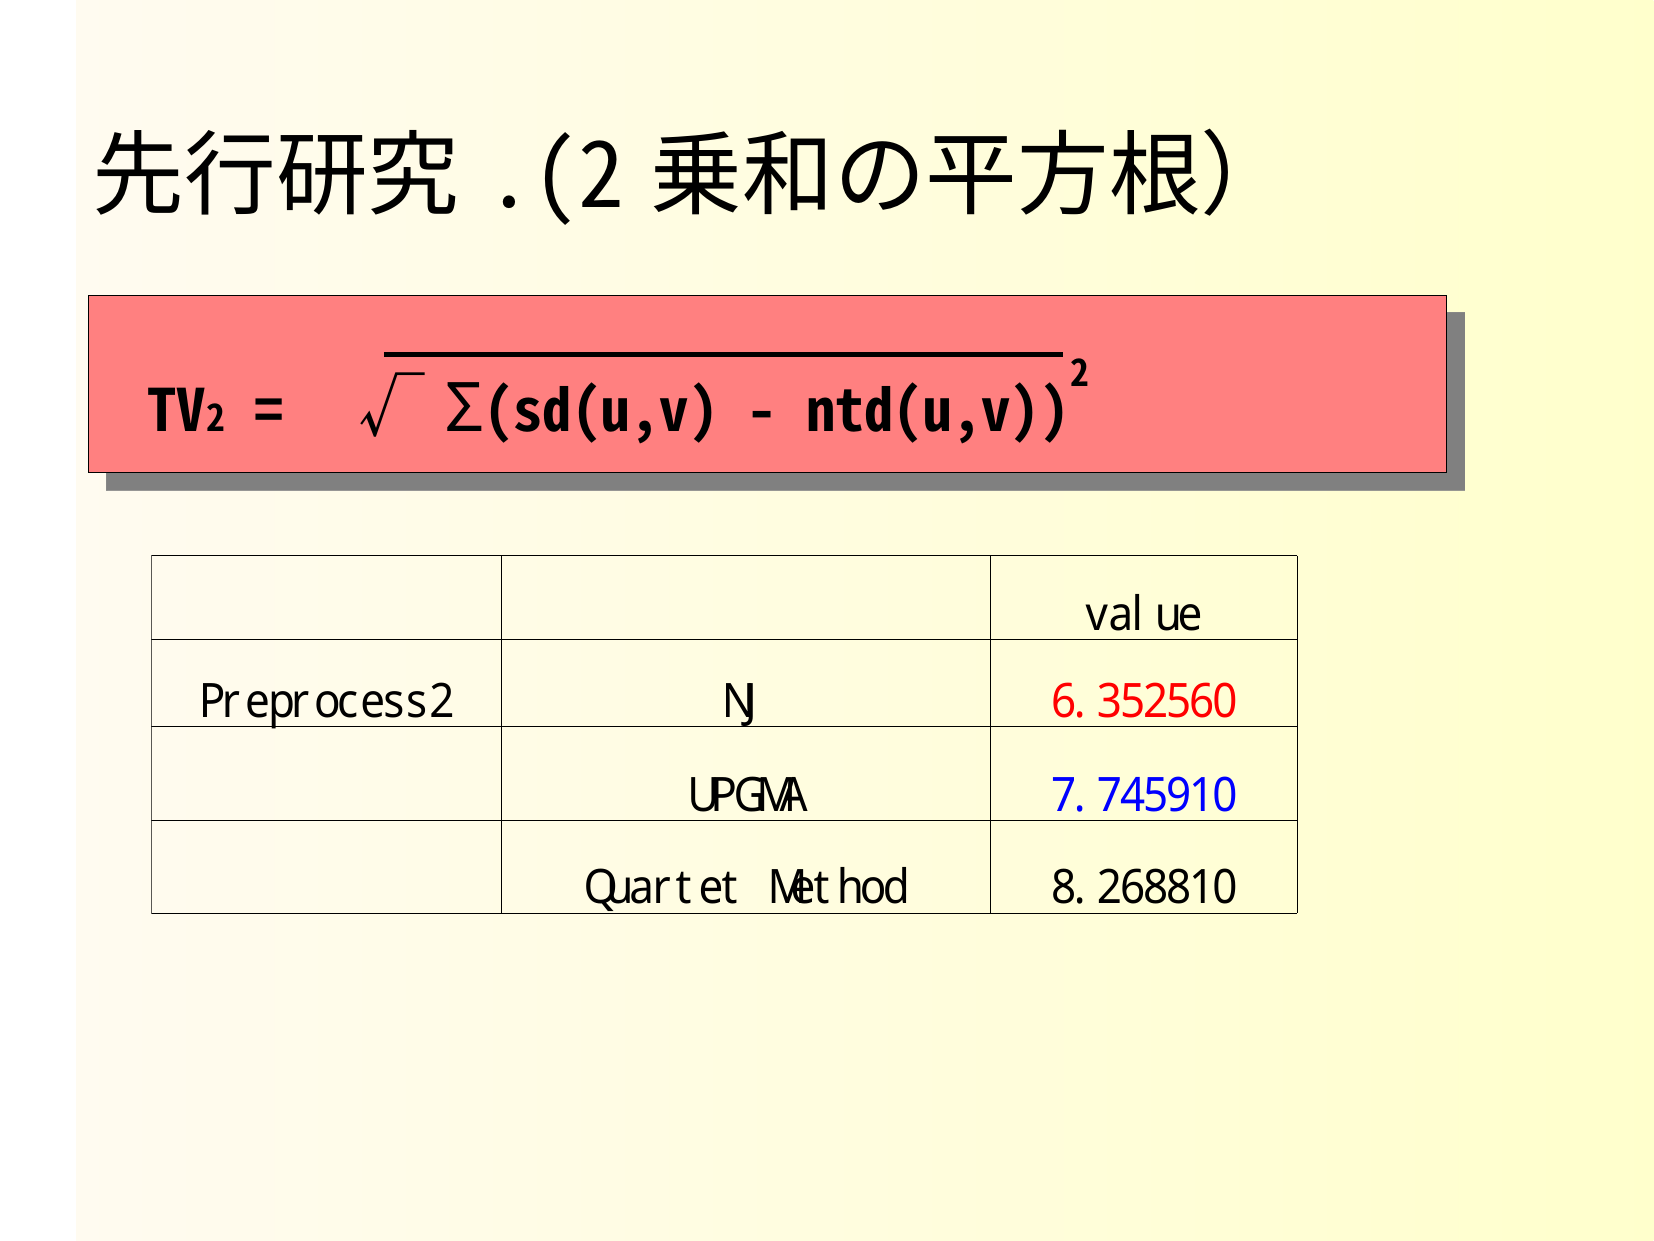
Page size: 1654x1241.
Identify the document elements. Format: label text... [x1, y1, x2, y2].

chart [151, 555, 1300, 916]
text_box 先行研究.(2乗和の平方根） [89, 118, 1300, 216]
title [88, 88, 1577, 273]
text_box [88, 295, 1447, 473]
text_box TV2 = √Σ(sd(u,v) - ntd(u,v)) [147, 354, 1418, 422]
text_box 2 [1067, 340, 1093, 384]
